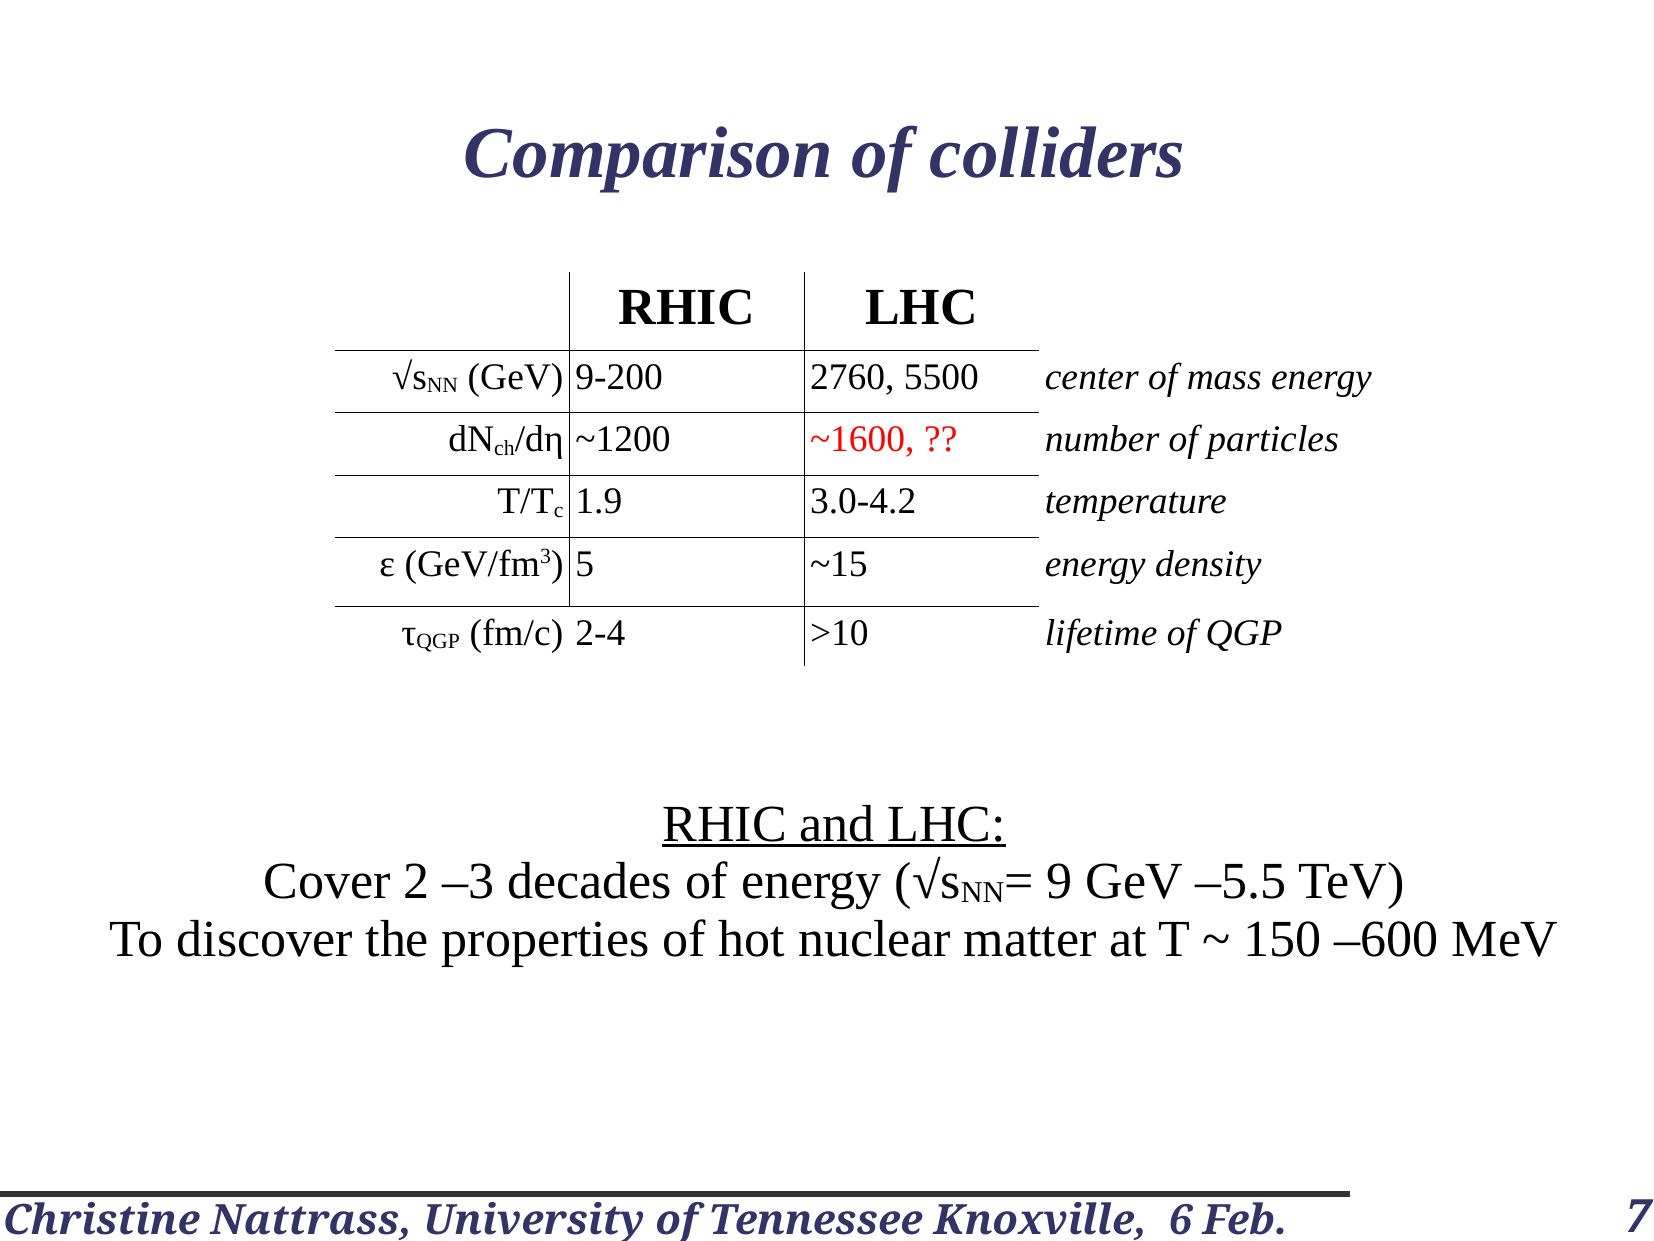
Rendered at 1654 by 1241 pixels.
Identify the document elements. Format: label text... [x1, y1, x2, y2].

table_cell >10 [805, 607, 1039, 666]
table_cell energy density [1039, 537, 1435, 606]
table_header [1039, 272, 1435, 350]
table_cell √sNN (GeV) [335, 351, 569, 412]
title Comparison of colliders [0, 49, 1651, 257]
table_cell center of mass energy [1039, 350, 1435, 413]
table_cell 9-200 [570, 351, 804, 412]
table_cell 1.9 [570, 476, 804, 537]
text_box RHIC and LHC: Cover 2 –3 decades of energy (√sNN= 9 GeV –5.5 TeV) To discover the properties of hot nuclear matter at T ~ 150 –600 MeV [37, 787, 1632, 992]
table_header RHIC [570, 272, 804, 350]
table_cell number of particles [1039, 413, 1435, 475]
table_cell ~15 [805, 538, 1039, 606]
table_cell τQGP (fm/c) [335, 607, 569, 666]
table_cell ε (GeV/fm3) [335, 538, 569, 606]
table_cell ~1200 [570, 413, 804, 475]
table_cell dNch/dη [335, 413, 569, 475]
table_cell 5 [570, 538, 804, 606]
table_cell 2760, 5500 [805, 351, 1039, 412]
table_header LHC [805, 272, 1039, 350]
table_cell T/Tc [335, 476, 569, 537]
table_cell ~1600, ?? [805, 413, 1039, 475]
table_cell lifetime of QGP [1039, 606, 1435, 666]
table_cell temperature [1039, 475, 1435, 537]
table_cell 2-4 [569, 607, 804, 666]
table_header [335, 272, 569, 350]
table_cell 3.0-4.2 [805, 476, 1039, 537]
